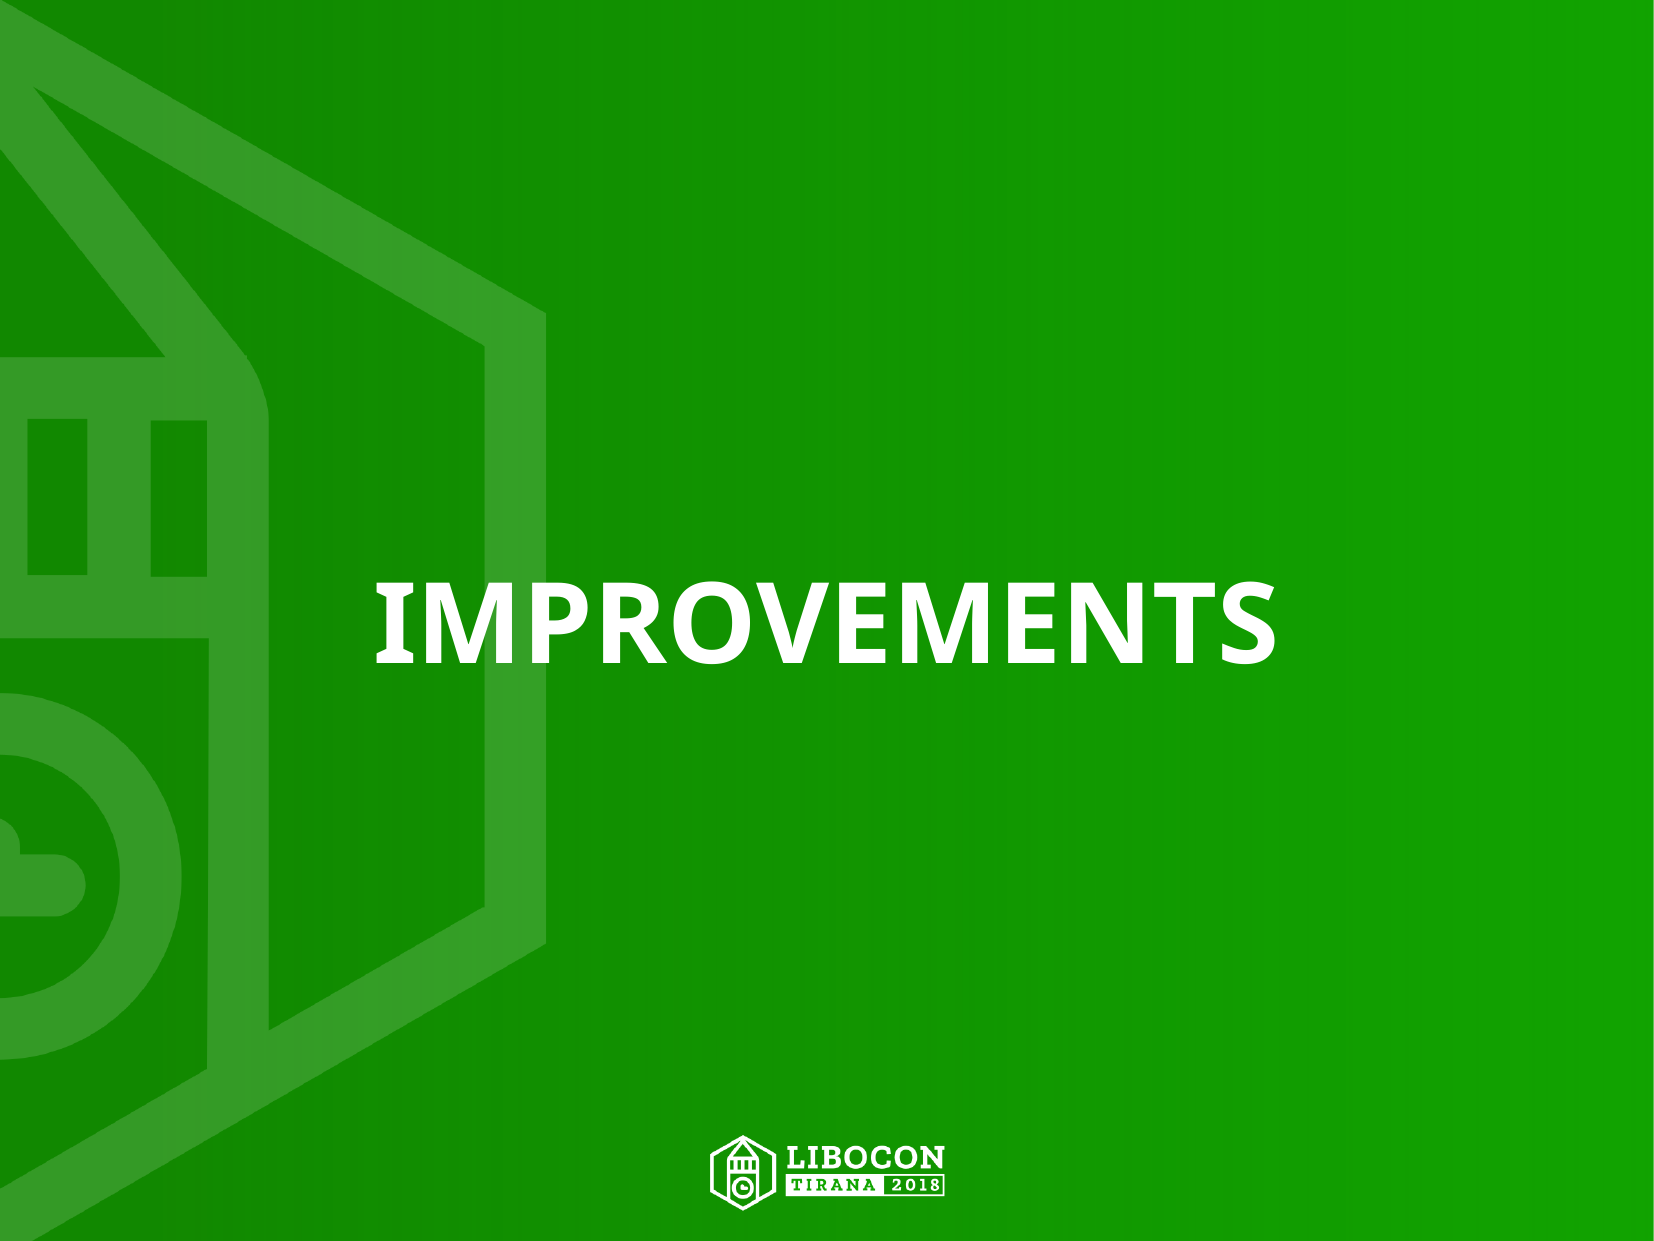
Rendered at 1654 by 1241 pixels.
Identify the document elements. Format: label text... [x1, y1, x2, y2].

picture [0, 0, 1654, 1241]
title IMPROVEMENTS [82, 516, 1571, 724]
